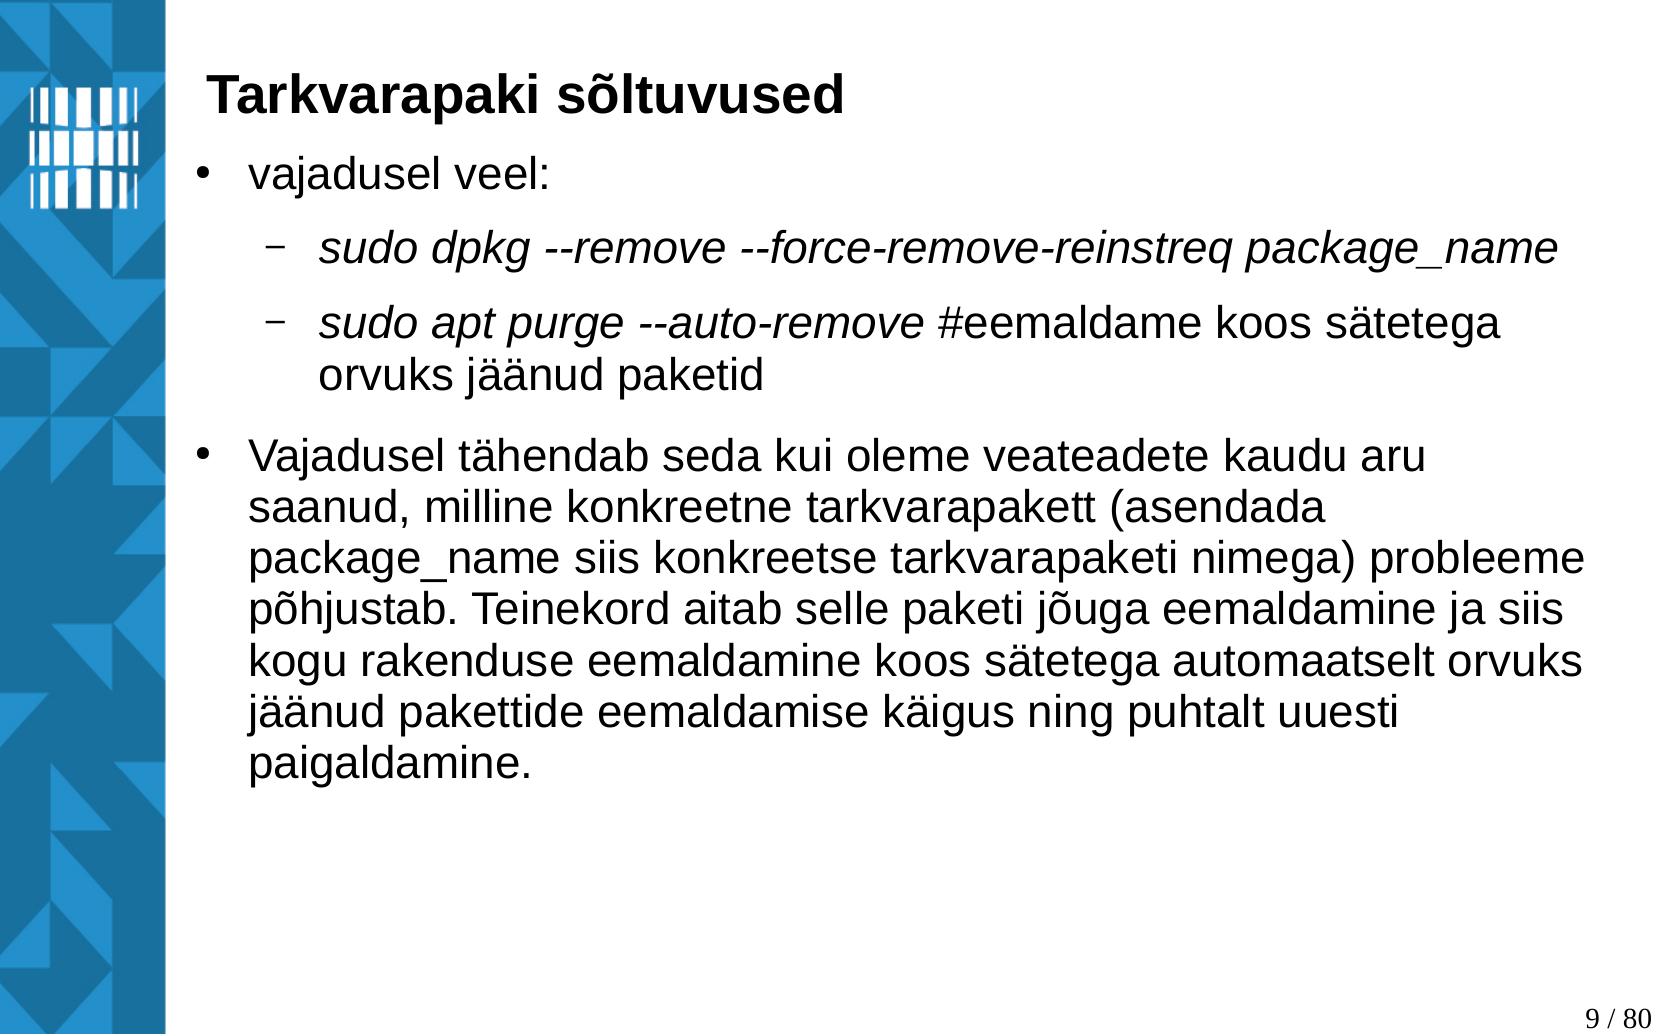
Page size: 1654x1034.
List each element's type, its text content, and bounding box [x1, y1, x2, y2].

list vajadusel veel: sudo dpkg --remove --force-remove-reinstreq package_name sudo apt purge --auto-remove #eemaldame koos sätetega orvuks jäänud paketid Vajadusel tähendab seda kui oleme veateadete kaudu aru saanud, milline konkreetne tarkvarapakett (asendada package_name siis konkreetse tarkvarapaketi nimega) probleeme põhjustab. Teinekord aitab selle paketi jõuga eemaldamine ja siis kogu rakenduse eemaldamine koos sätetega automaatselt orvuks jäänud pakettide eemaldamise käigus ning puhtalt uuesti paigaldamine. [177, 147, 1595, 1004]
title Tarkvarapaki sõltuvused [206, 41, 1359, 147]
